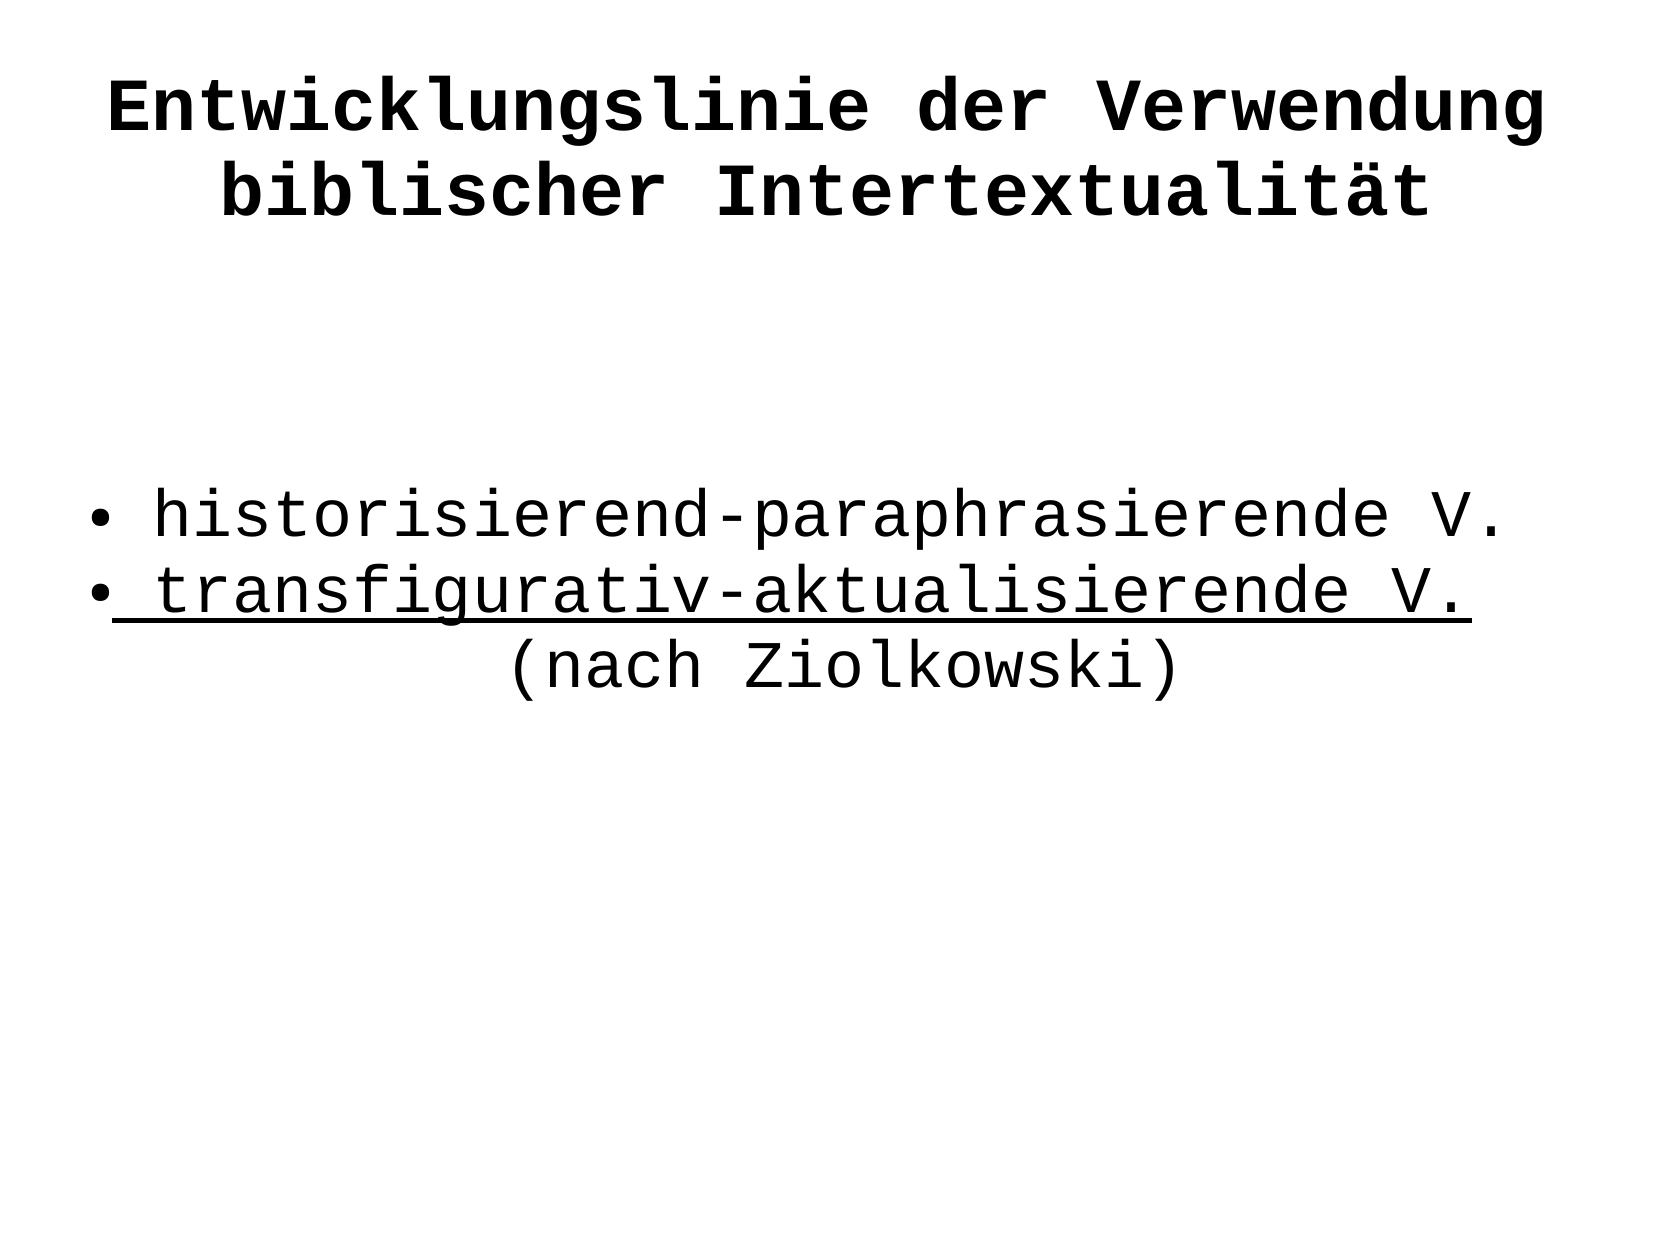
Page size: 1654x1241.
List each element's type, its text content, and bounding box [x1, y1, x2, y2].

subtitle historisierend-paraphrasierende V. transfigurativ-aktualisierende V. (nach Ziolkowski) [88, 147, 1577, 967]
title Entwicklungslinie der Verwendung biblischer Intertextualität [82, 49, 1571, 257]
